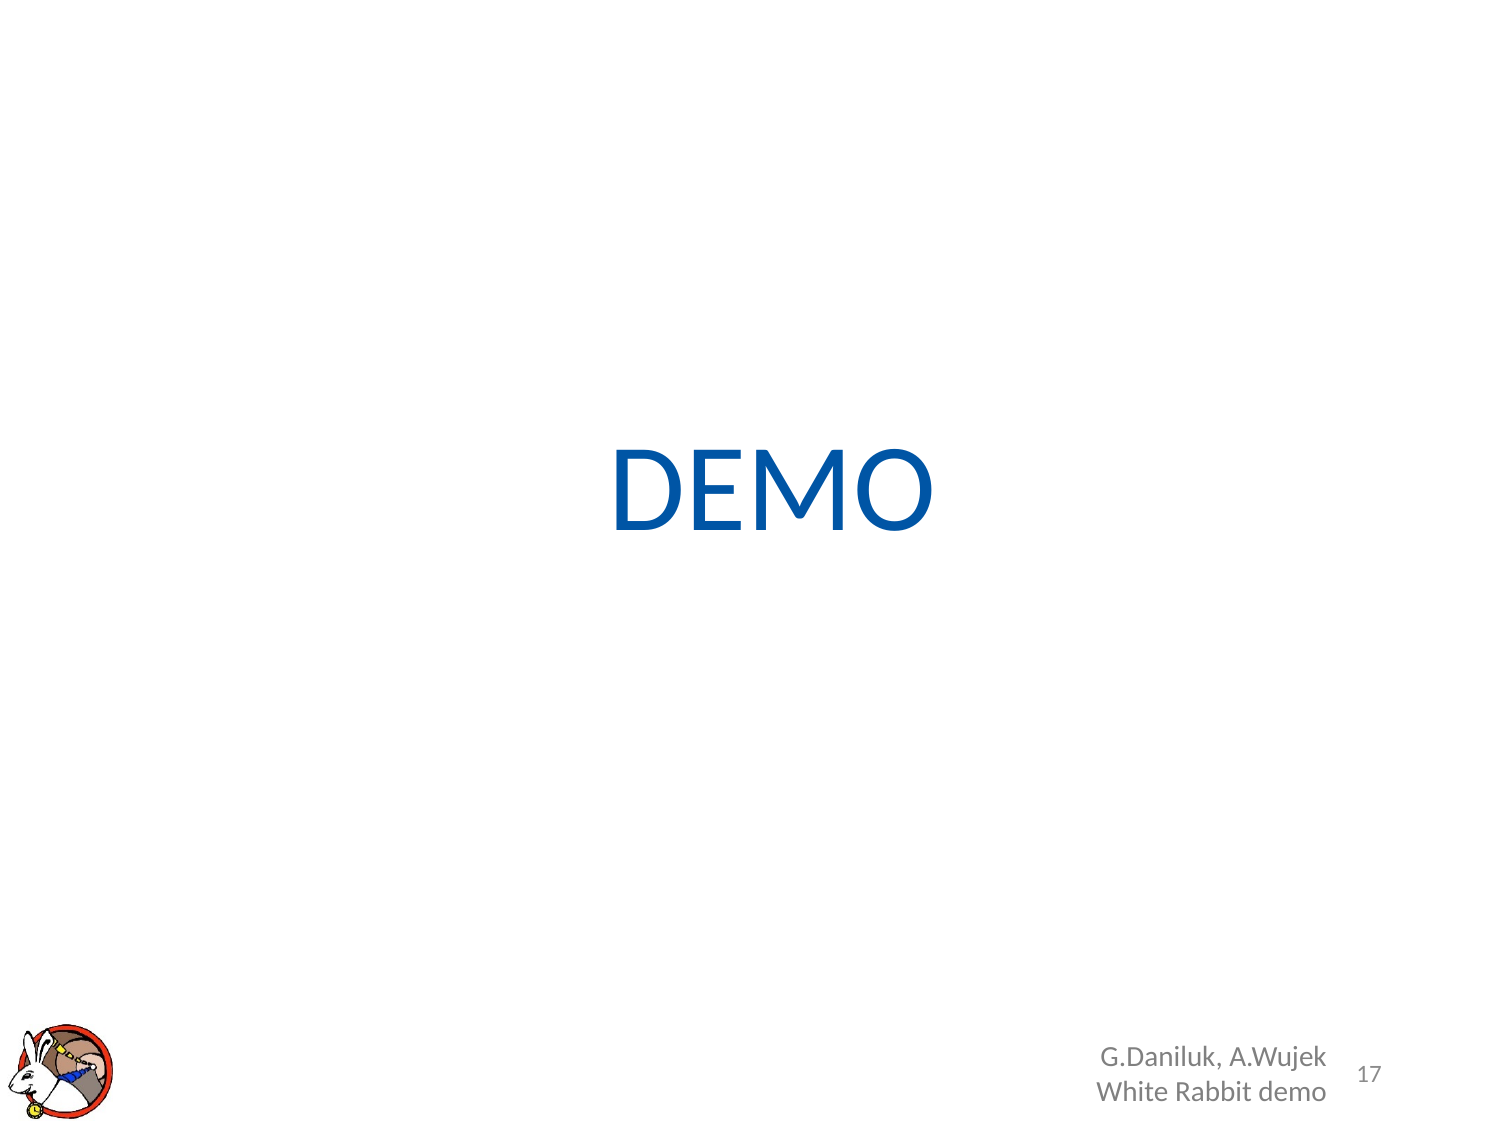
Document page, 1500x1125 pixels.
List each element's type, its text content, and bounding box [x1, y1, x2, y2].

subtitle DEMO [75, 44, 1425, 916]
picture [7, 1024, 113, 1121]
